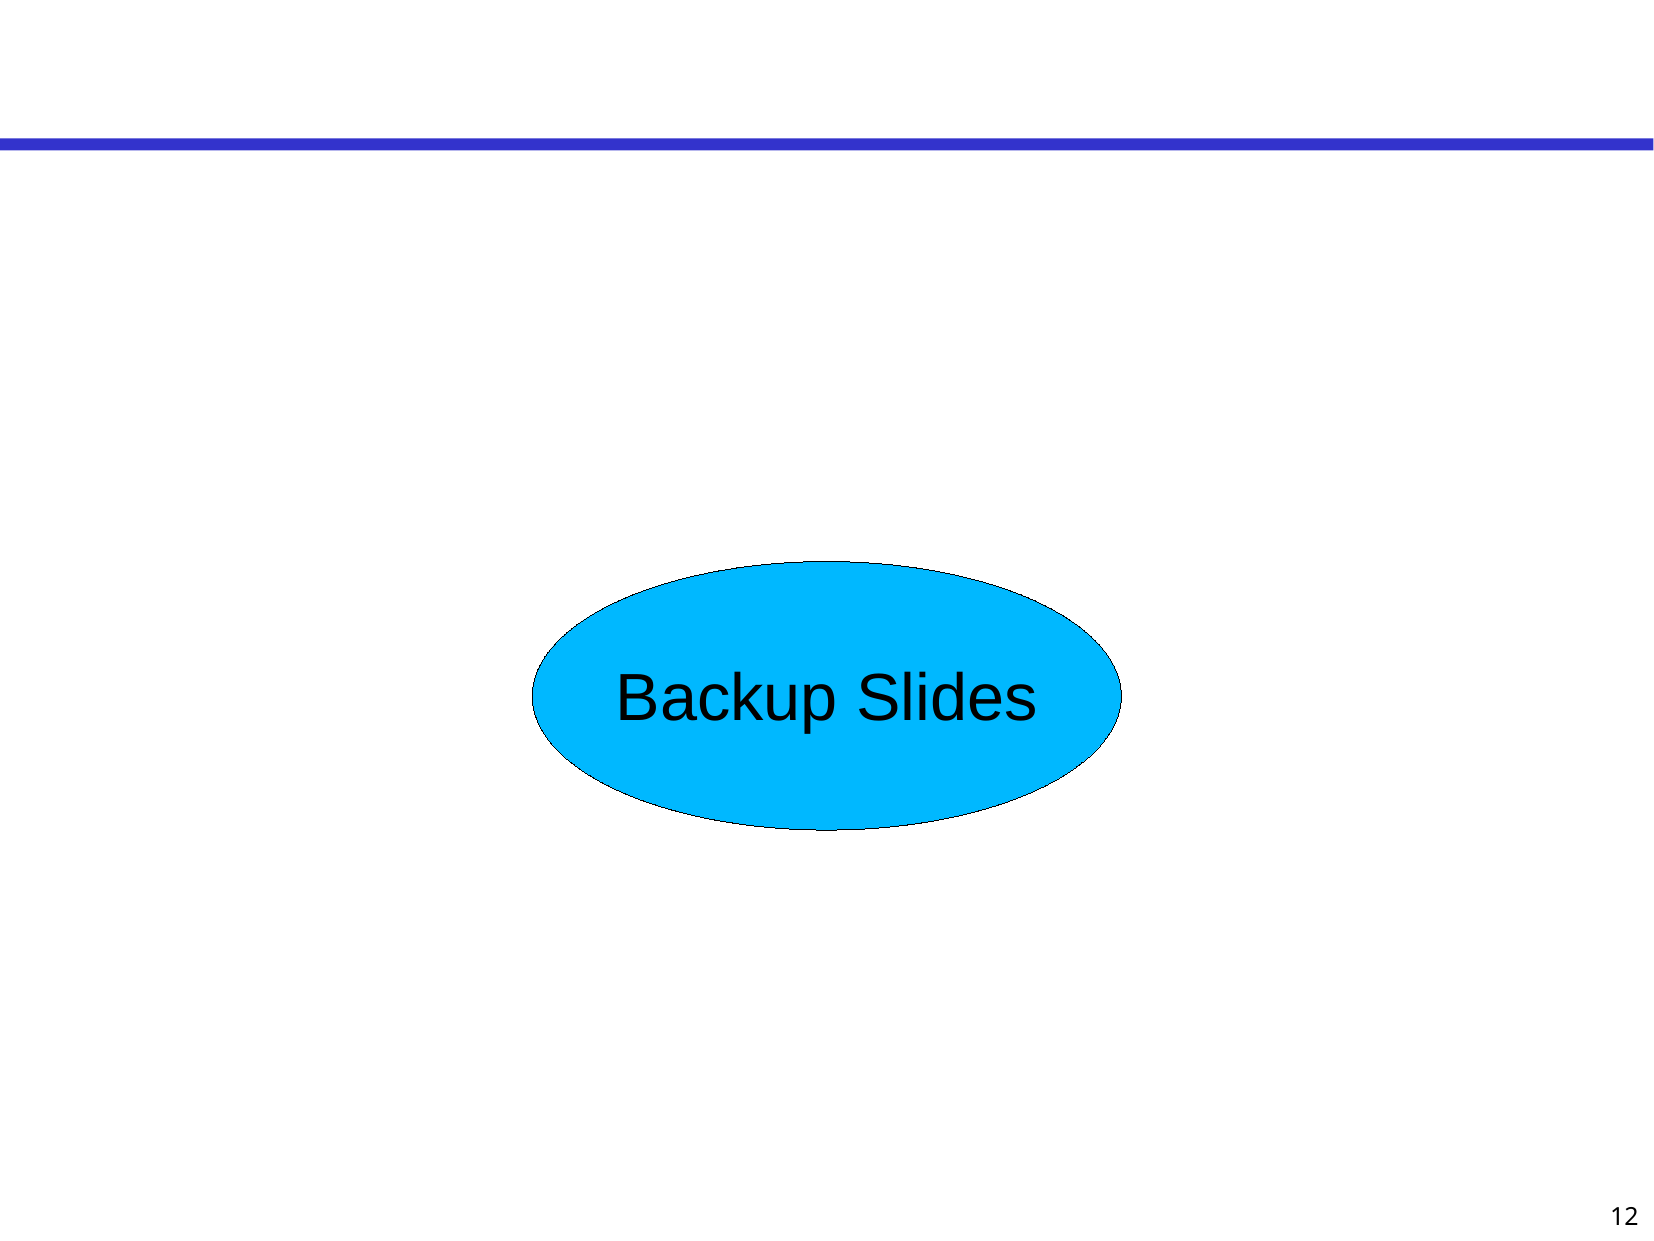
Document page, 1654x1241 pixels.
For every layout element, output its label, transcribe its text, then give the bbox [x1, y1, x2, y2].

text_box Backup Slides [532, 561, 1122, 831]
